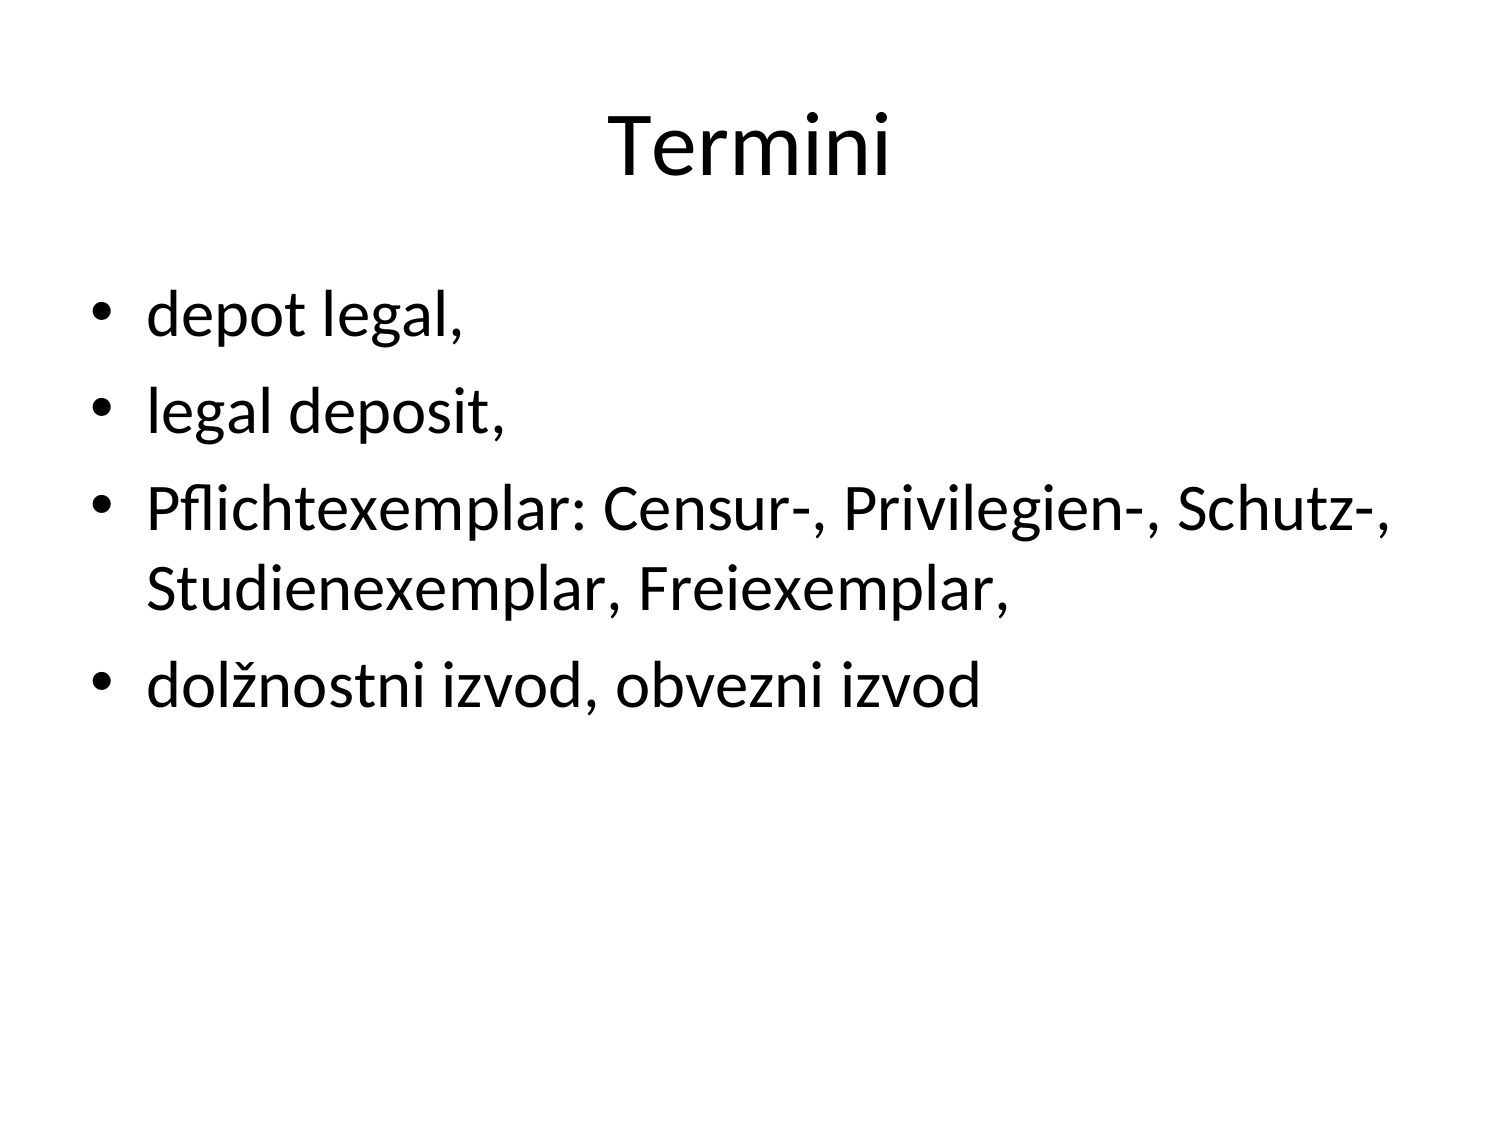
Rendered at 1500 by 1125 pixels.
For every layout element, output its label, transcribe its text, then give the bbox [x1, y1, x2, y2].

list depot legal, legal deposit, Pflichtexemplar: Censur-, Privilegien-, Schutz-, Studienexemplar, Freiexemplar, dolžnostni izvod, obvezni izvod [75, 262, 1426, 1006]
title Termini [75, 45, 1426, 233]
